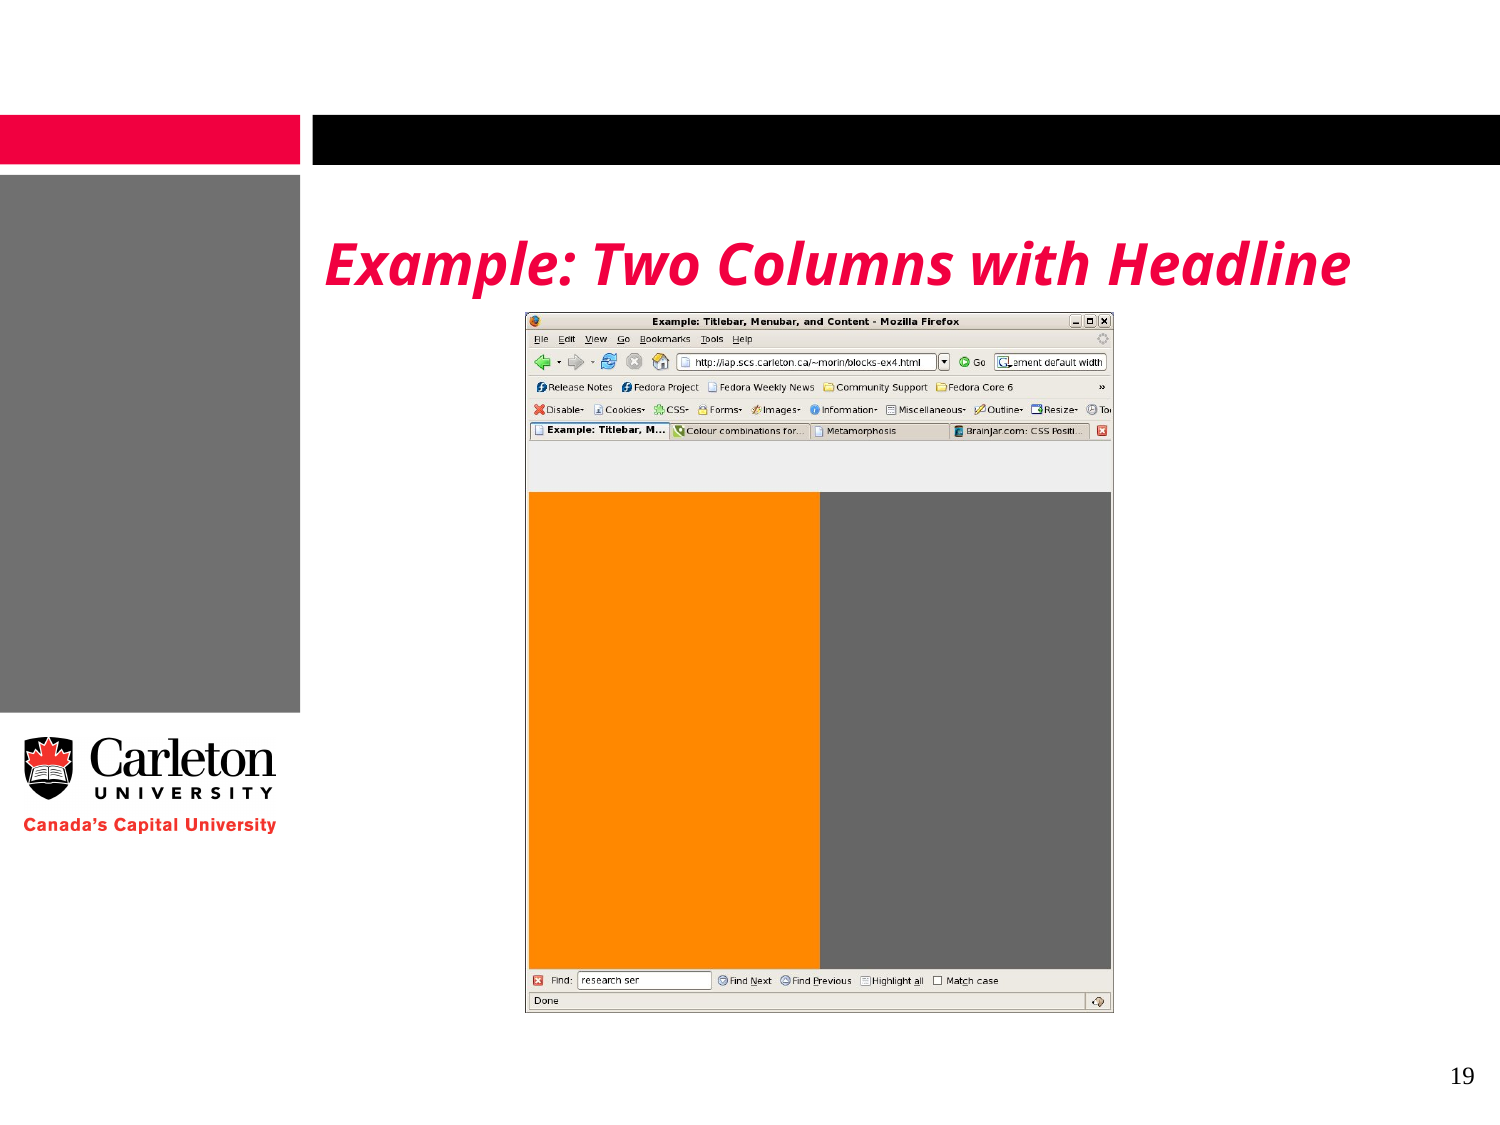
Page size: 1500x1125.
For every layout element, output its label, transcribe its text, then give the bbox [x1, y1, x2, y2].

title Example: Two Columns with Headline [324, 187, 1450, 338]
picture [24, 737, 276, 834]
picture [525, 312, 1114, 1013]
